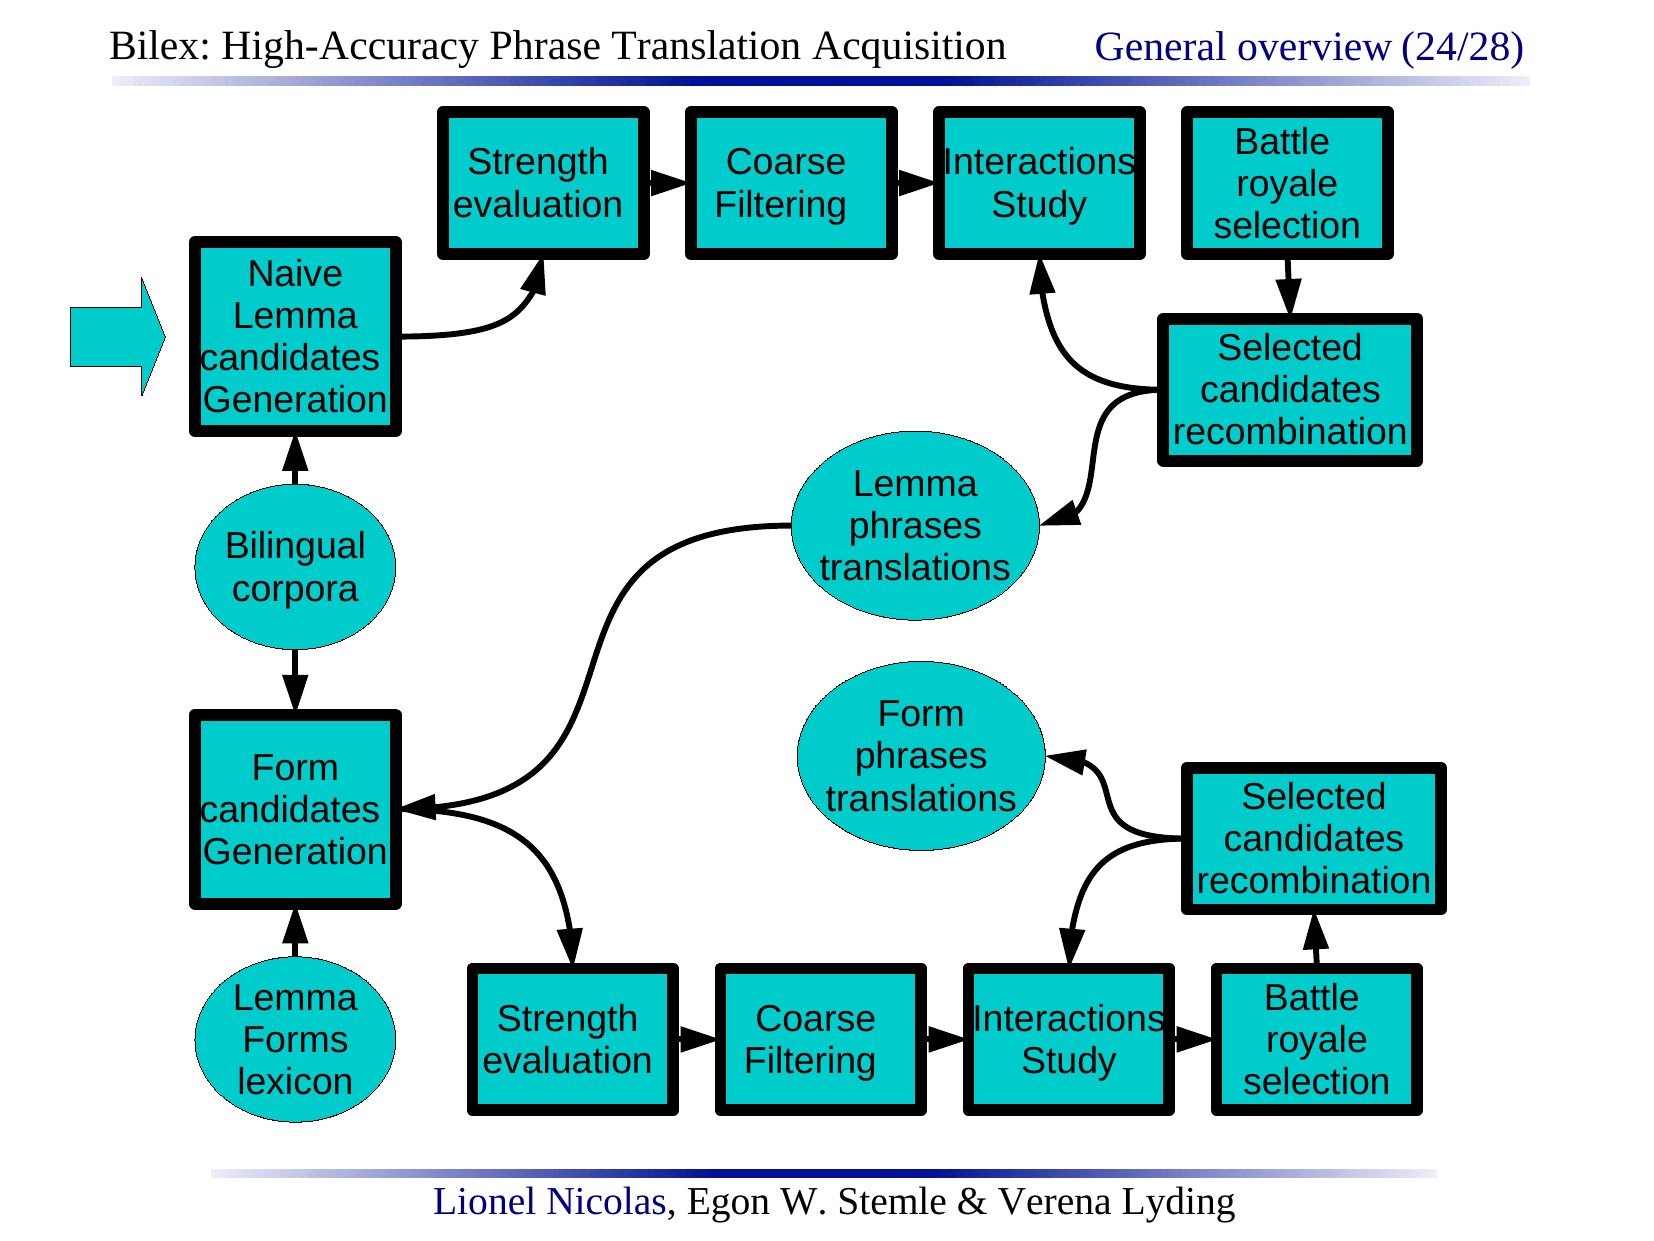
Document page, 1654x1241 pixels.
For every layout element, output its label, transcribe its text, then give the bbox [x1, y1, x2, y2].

text_box Selected candidates recombination [1163, 318, 1418, 461]
text_box Interactions Study [968, 968, 1170, 1111]
text_box Lemma phrases translations [791, 431, 1040, 621]
text_box General overview [1079, 15, 1409, 82]
picture [112, 76, 1530, 86]
text_box Selected candidates recombination [1187, 767, 1441, 910]
text_box Interactions Study [938, 112, 1140, 254]
text_box Naive Lemma candidates Generation [194, 242, 396, 432]
text_box Battle royale selection [1187, 112, 1388, 254]
picture [211, 1169, 1437, 1178]
text_box [70, 277, 166, 396]
text_box Coarse Filtering [690, 112, 892, 254]
text_box Coarse Filtering [720, 968, 922, 1111]
text_box Battle royale selection [1216, 968, 1418, 1111]
text_box Lemma Forms lexicon [194, 956, 396, 1123]
text_box Strength evaluation [472, 968, 674, 1111]
text_box Form candidates Generation [194, 714, 396, 904]
text_box Strength evaluation [442, 112, 644, 254]
text_box Bilingual corpora [194, 484, 396, 650]
text_box Form phrases translations [797, 661, 1046, 851]
